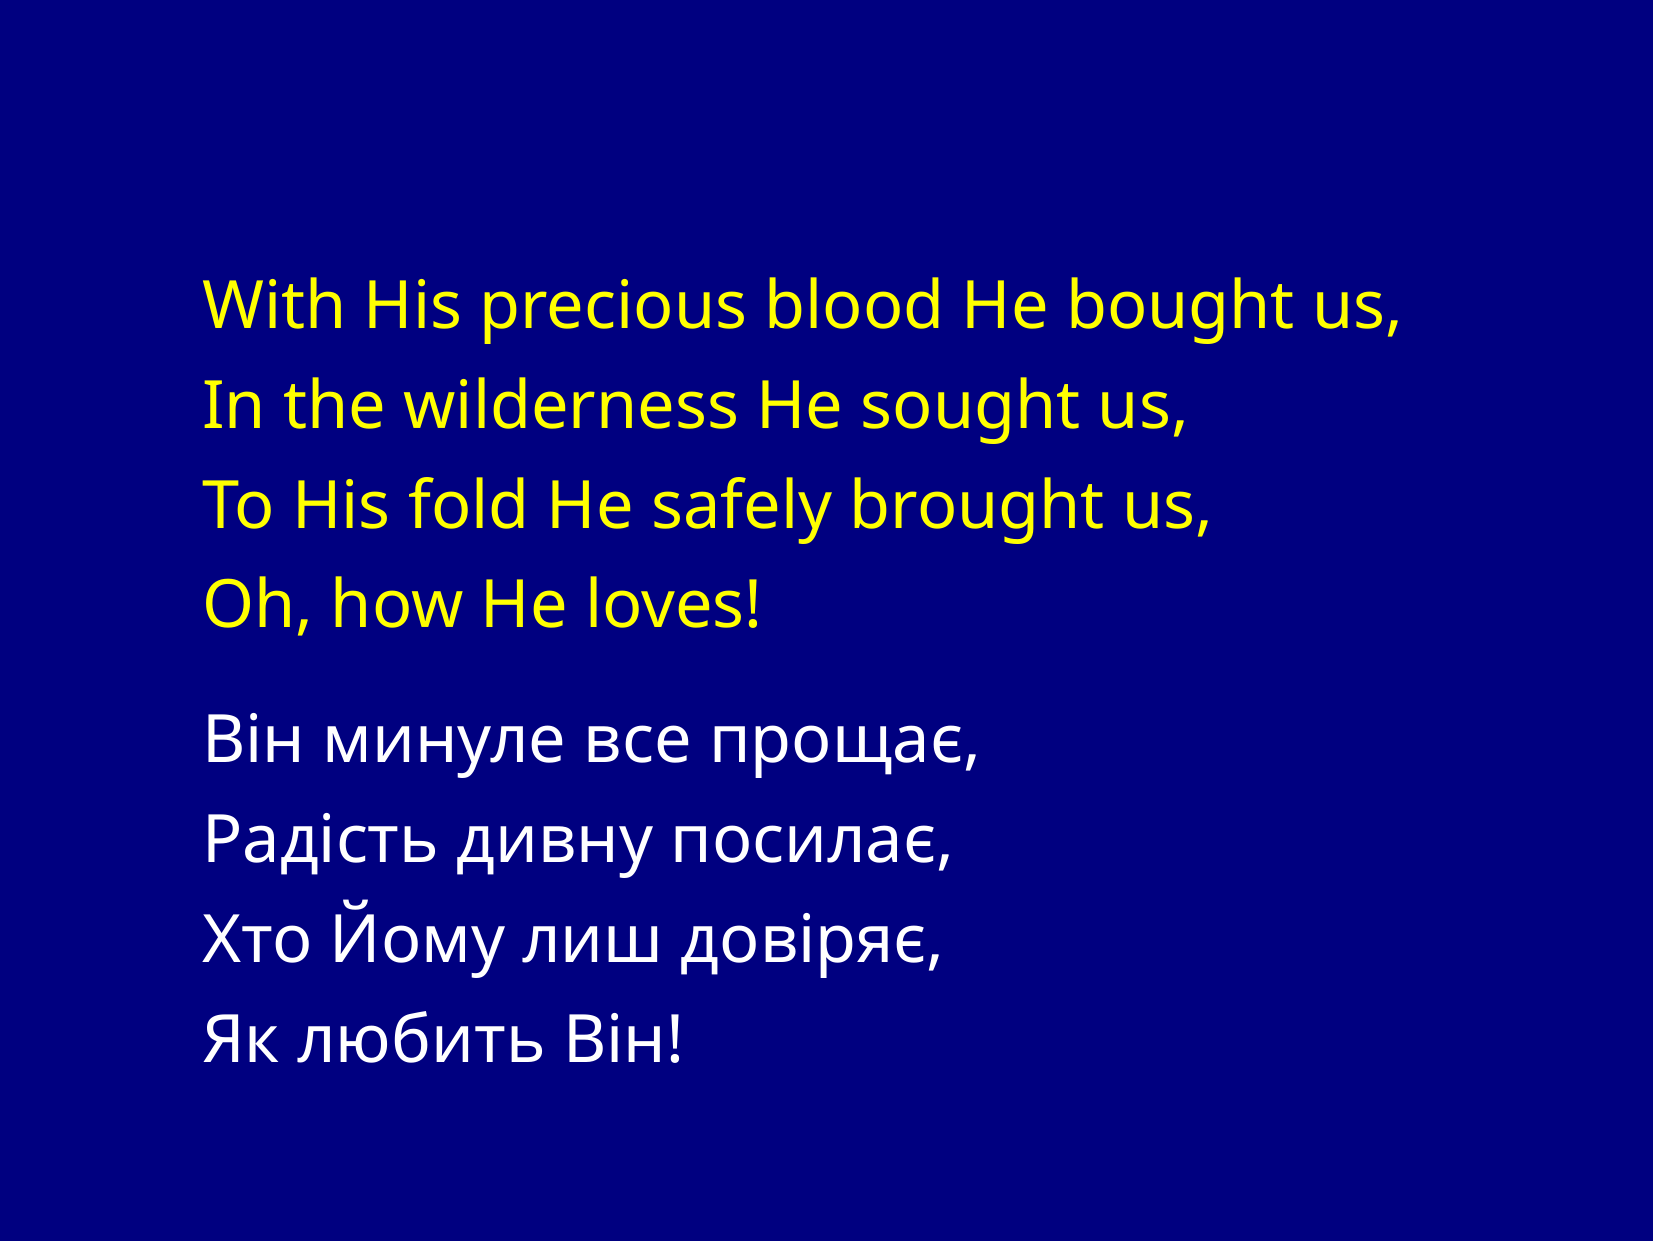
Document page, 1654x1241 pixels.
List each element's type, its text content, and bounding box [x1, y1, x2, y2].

text_box With His precious blood He bought us, In the wilderness He sought us, To His fold He safely brought us, Oh, how He loves! [75, 150, 1651, 638]
text_box Він минуле все прощає, Радість дивну посилає, Хто Йому лиш довіряє, Як любить Він! [75, 675, 1576, 1163]
